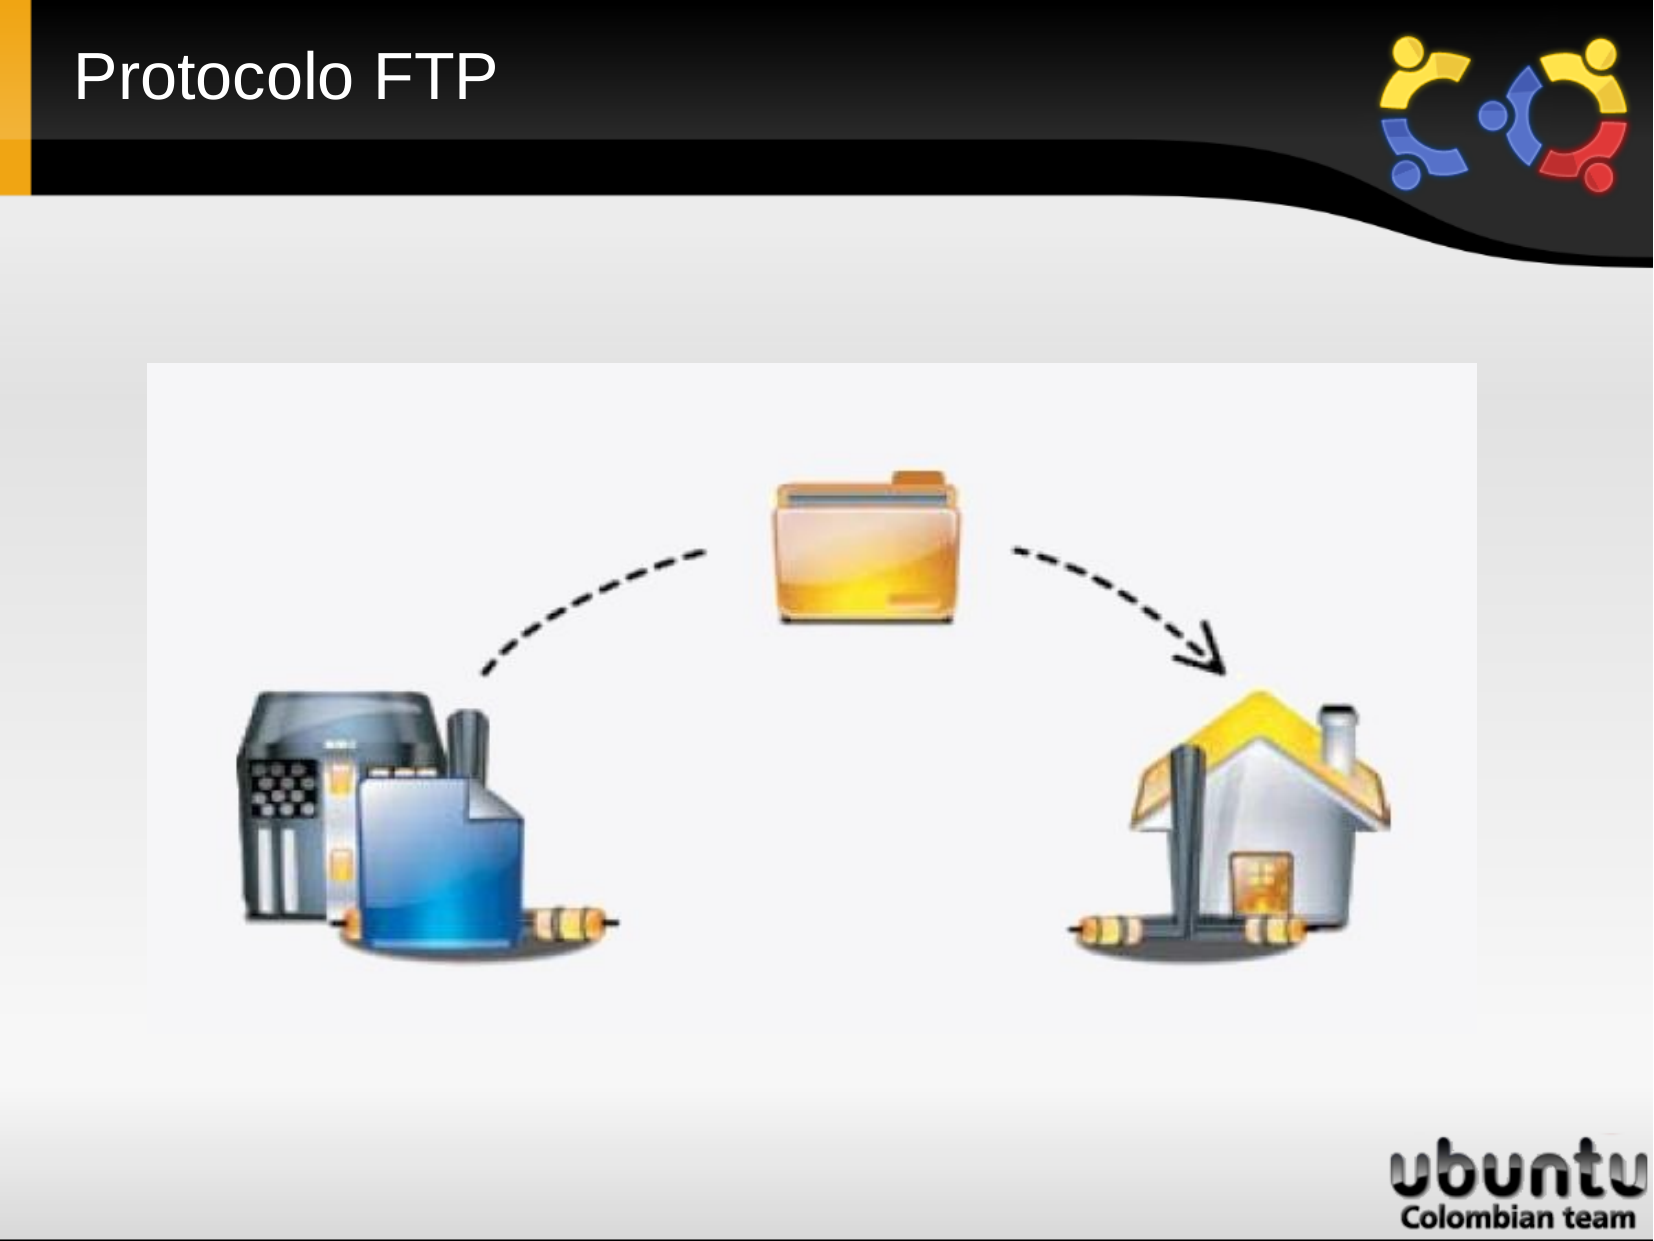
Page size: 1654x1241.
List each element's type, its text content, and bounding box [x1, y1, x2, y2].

picture [0, 0, 1654, 1241]
text_box Protocolo FTP [59, 31, 1300, 122]
